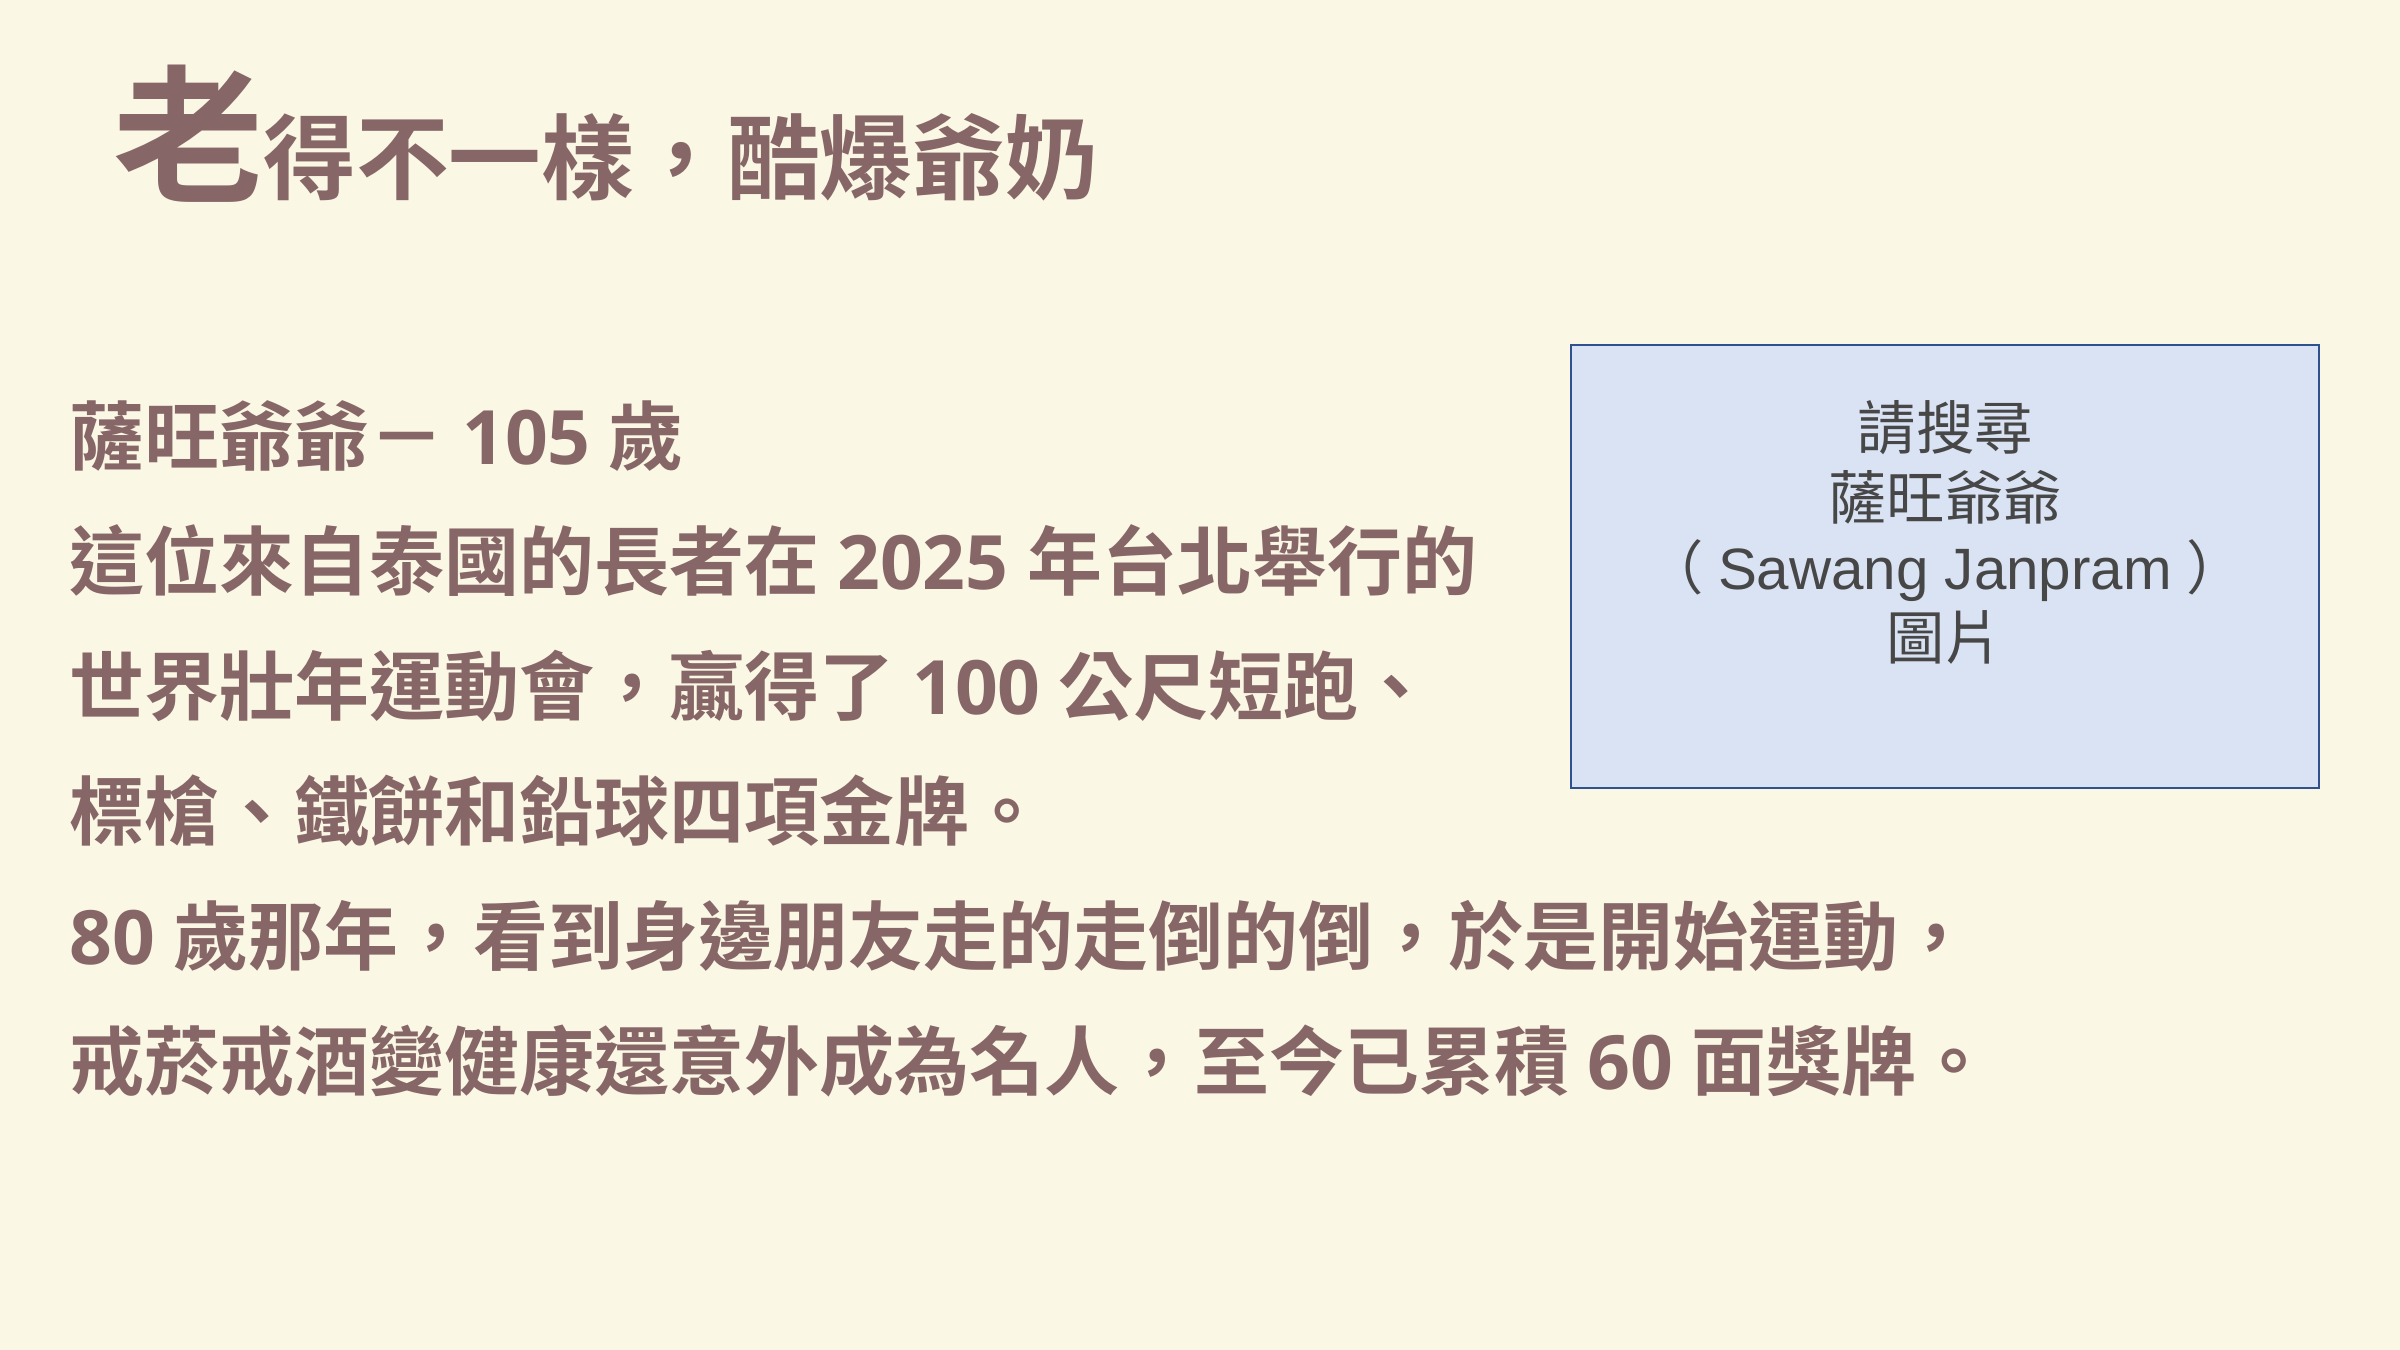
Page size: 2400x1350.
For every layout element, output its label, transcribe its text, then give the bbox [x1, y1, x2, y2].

text_box 老得不一樣，酷爆爺奶 [114, 106, 1362, 262]
text_box 請搜尋 薩旺爺爺 （Sawang Janpram） 圖片 [1571, 345, 2319, 788]
text_box 薩旺爺爺－105歲 這位來自泰國的長者在2025年台北舉行的 世界壯年運動會，贏得了100公尺短跑、 標槍、鐵餅和鉛球四項金牌。 80歲那年，看到身邊朋友走的走倒的倒，於是開始運動， 戒菸戒酒變健康還意外成為名人，至今已累積60面獎牌。 [69, 354, 2016, 1275]
